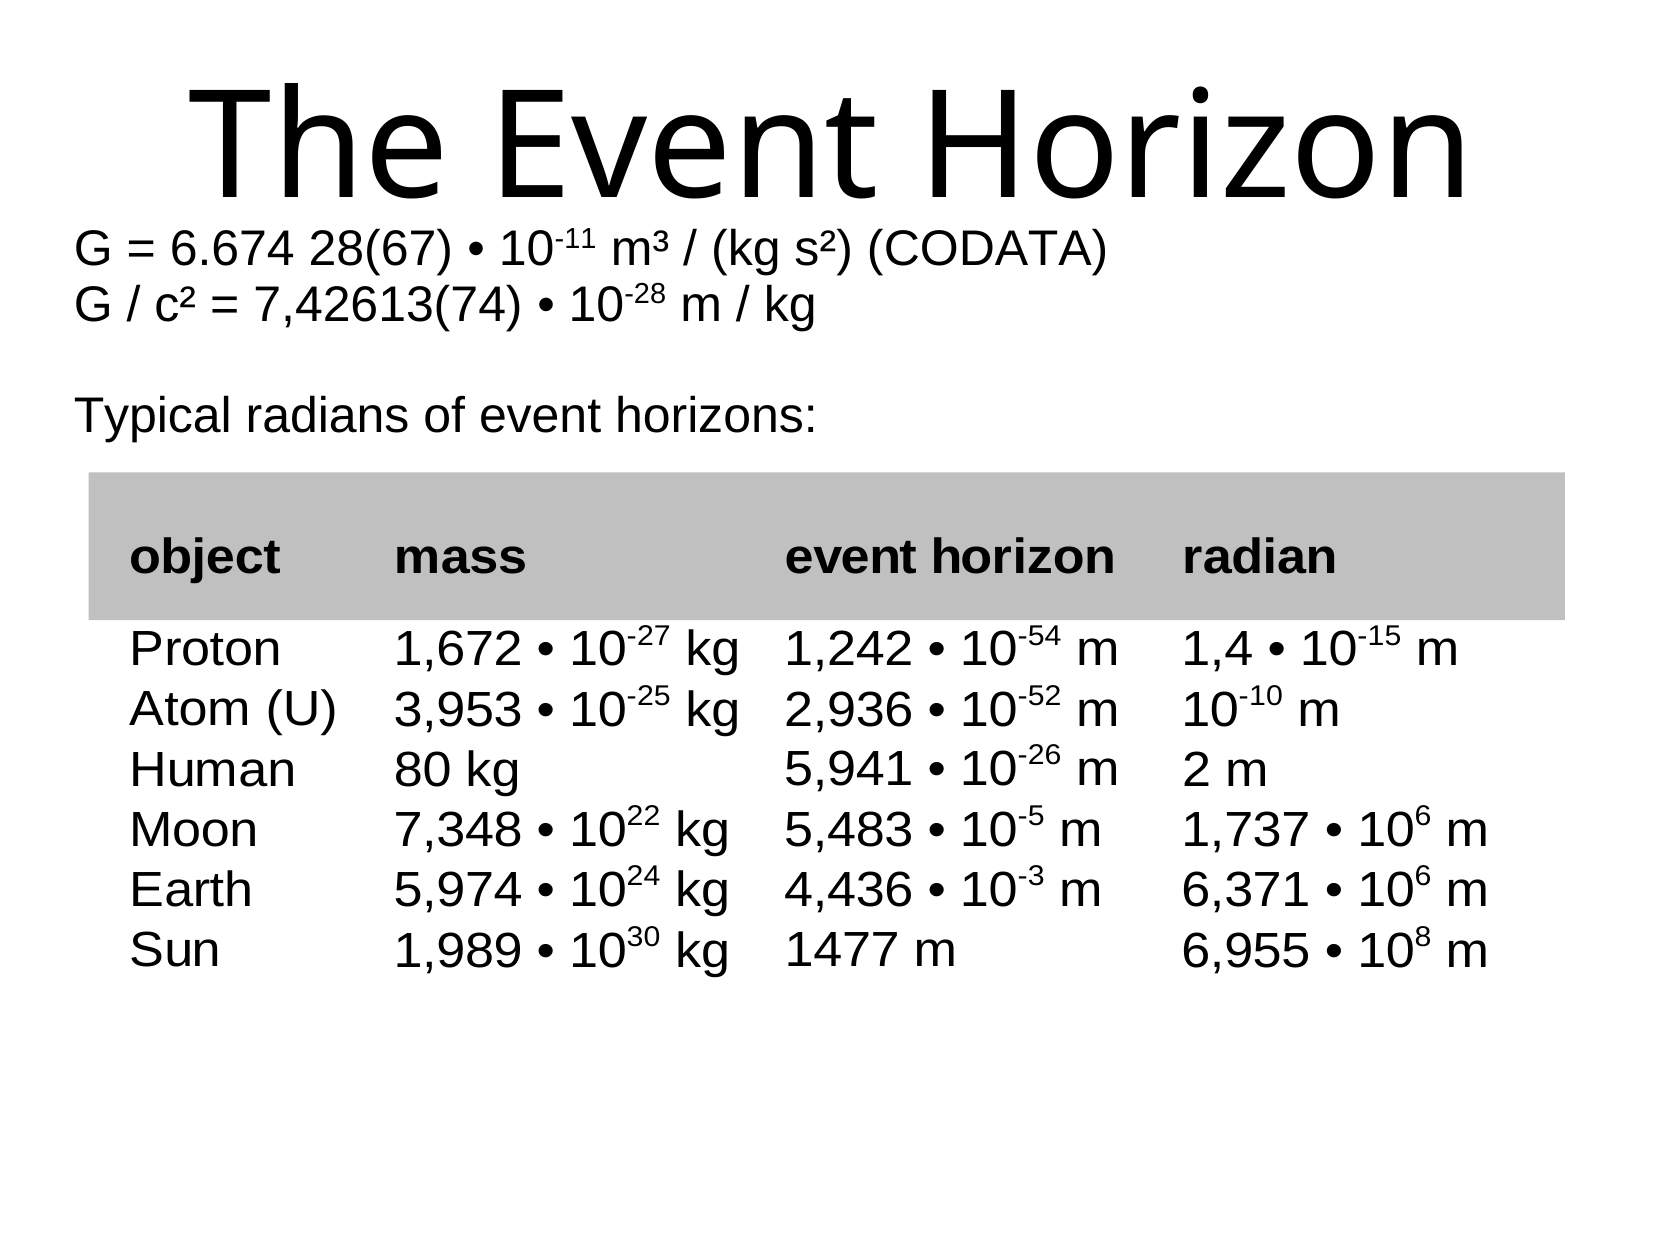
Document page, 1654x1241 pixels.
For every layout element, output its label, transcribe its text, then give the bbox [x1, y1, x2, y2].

chart [126, 493, 1536, 983]
text_box [88, 472, 1565, 1004]
text_box G = 6.674 28(67) • 10-11 m³ / (kg s²) (CODATA) G / c² = 7,42613(74) • 10-28 m / kg Typical radians of event horizons: [59, 212, 1595, 455]
text_box The Event Horizon [13, 29, 1652, 239]
